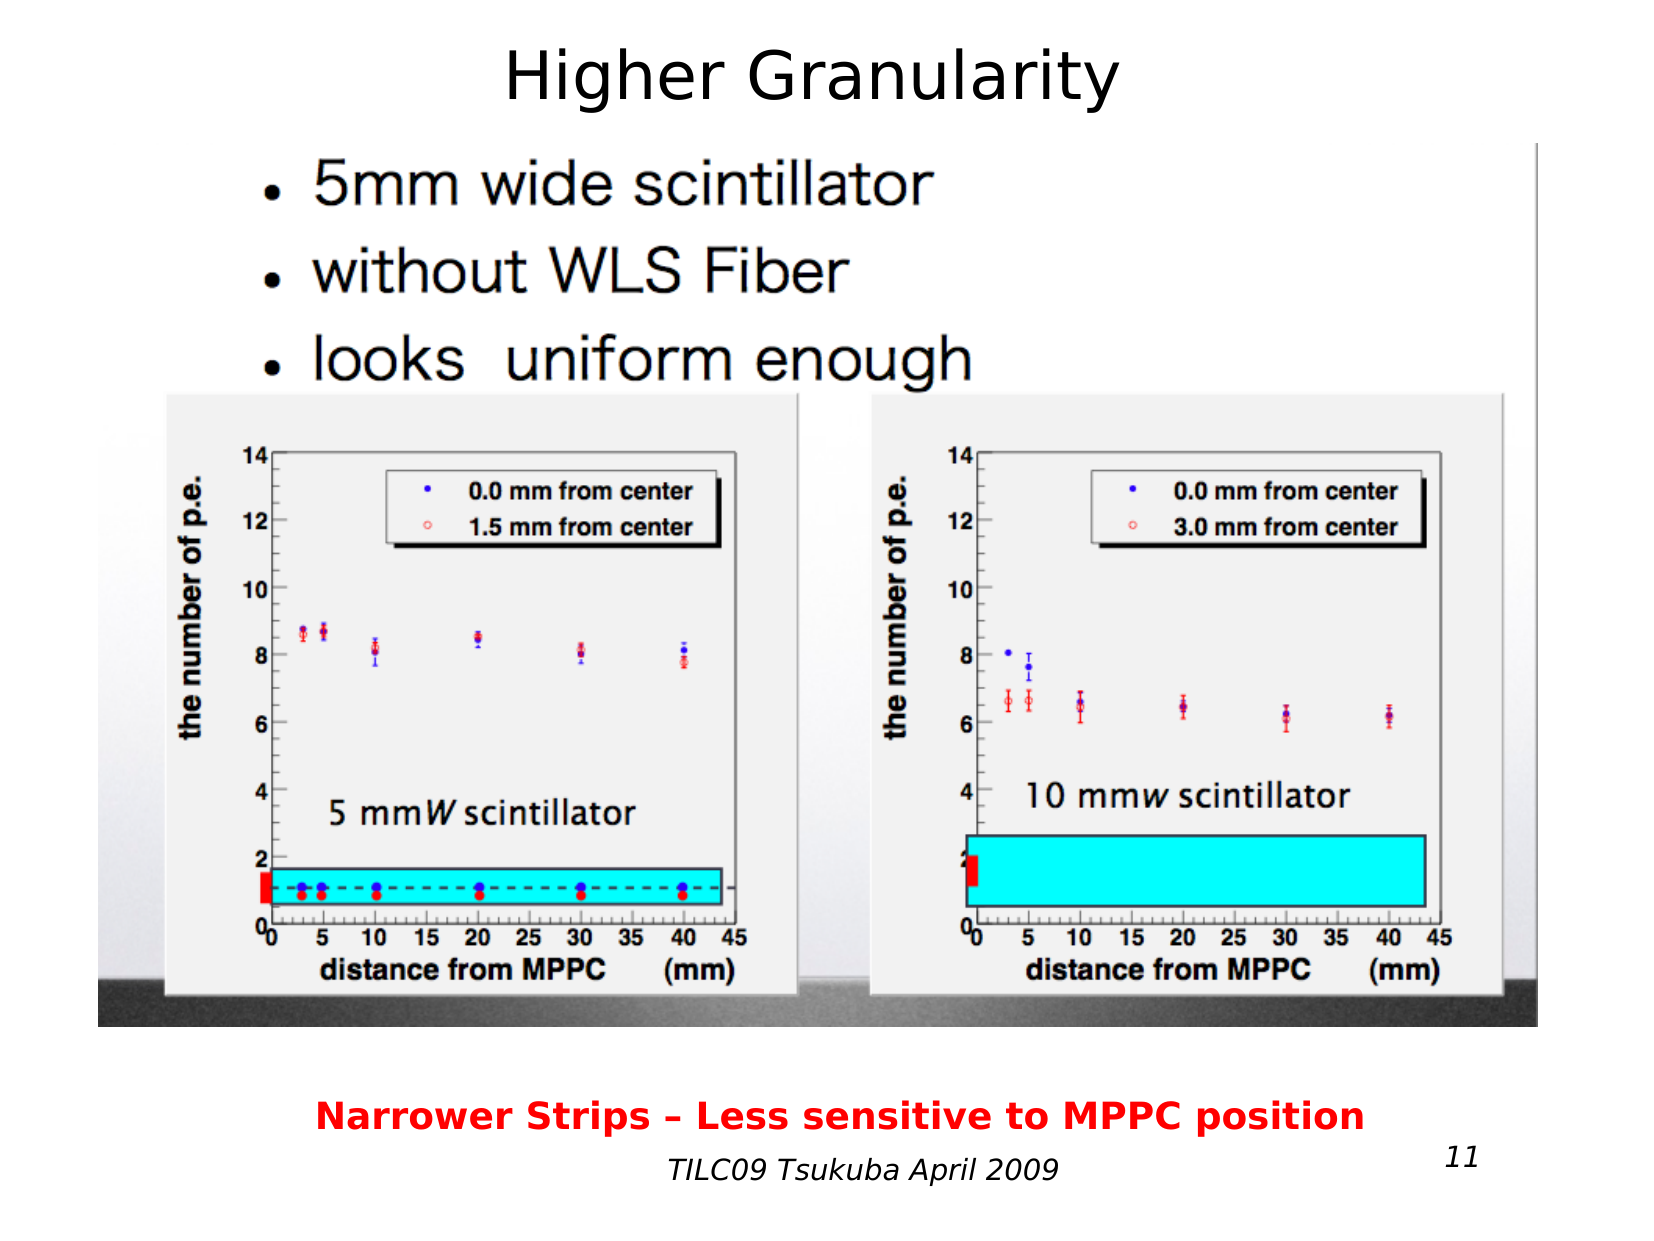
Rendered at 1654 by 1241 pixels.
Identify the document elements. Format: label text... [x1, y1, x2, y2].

text_box Narrower Strips – Less sensitive to MPPC position [300, 1087, 1358, 1146]
picture [98, 143, 1538, 1027]
text_box Higher Granularity [489, 30, 1138, 124]
